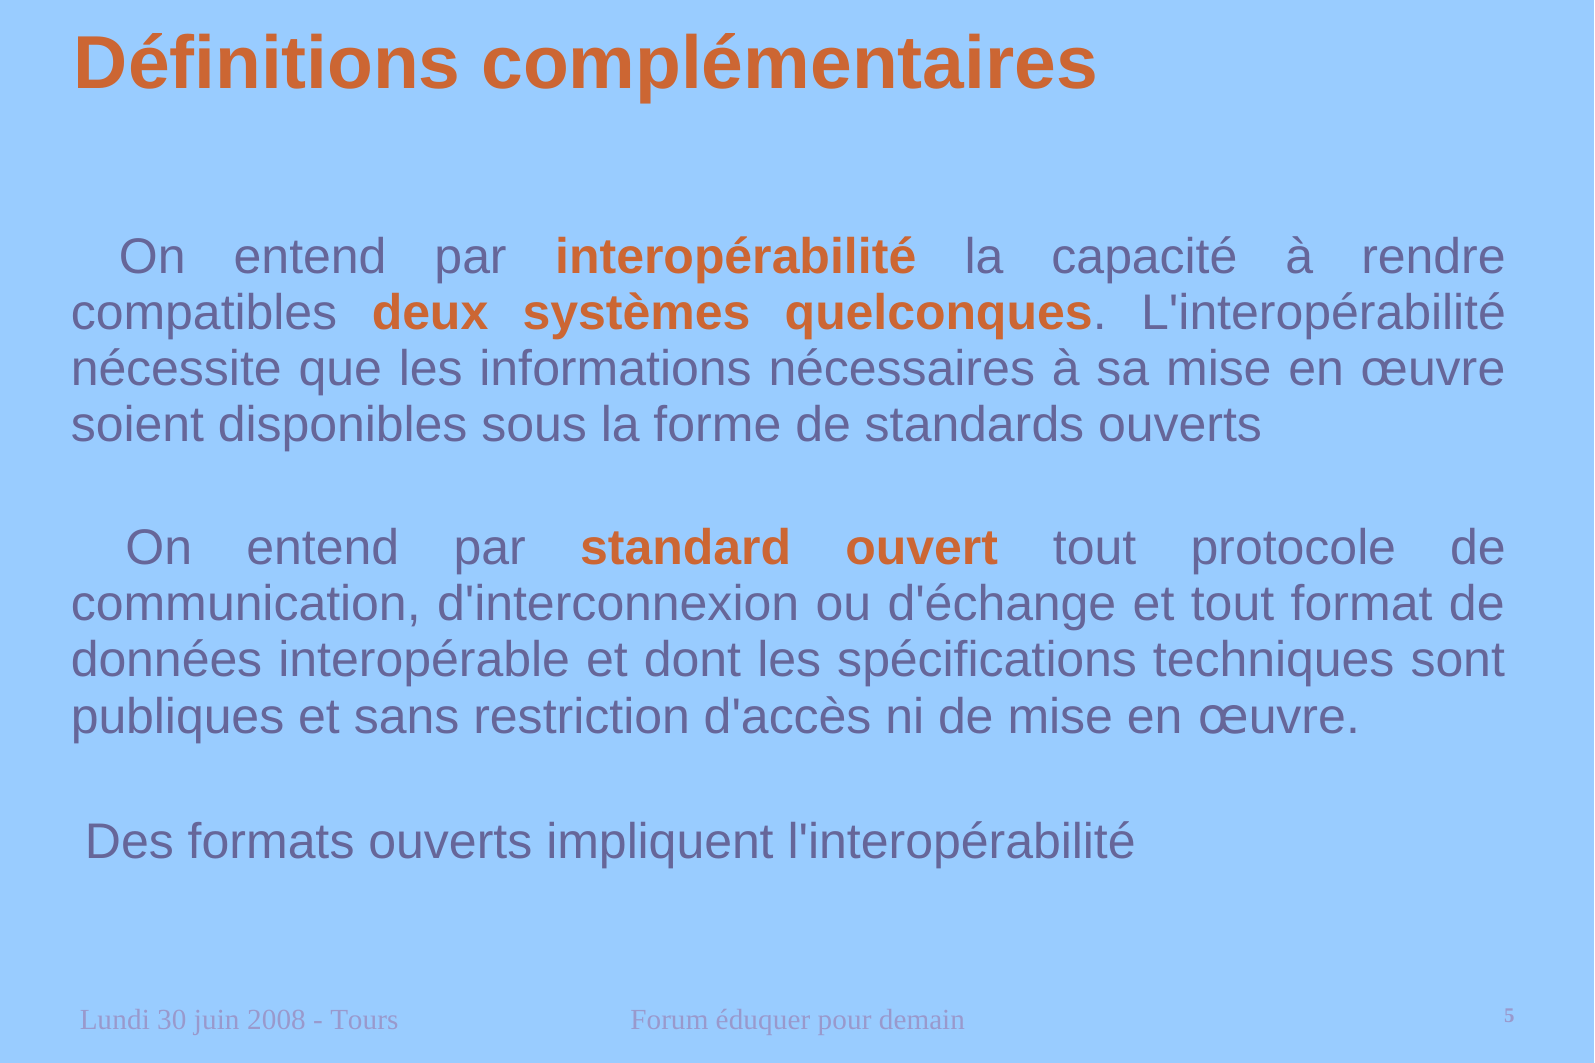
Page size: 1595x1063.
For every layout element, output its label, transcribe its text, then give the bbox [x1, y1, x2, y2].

title Définitions complémentaires [74, 7, 1510, 119]
list On entend par interopérabilité la capacité à rendre compatibles deux systèmes quelconques. L'interopérabilité nécessite que les informations nécessaires à sa mise en œuvre soient disponibles sous la forme de standards ouverts On entend par standard ouvert tout protocole de communication, d'interconnexion ou d'échange et tout format de données interopérable et dont les spécifications techniques sont publiques et sans restriction d'accès ni de mise en œuvre. Des formats ouverts impliquent l'interopérabilité [70, 228, 1506, 916]
